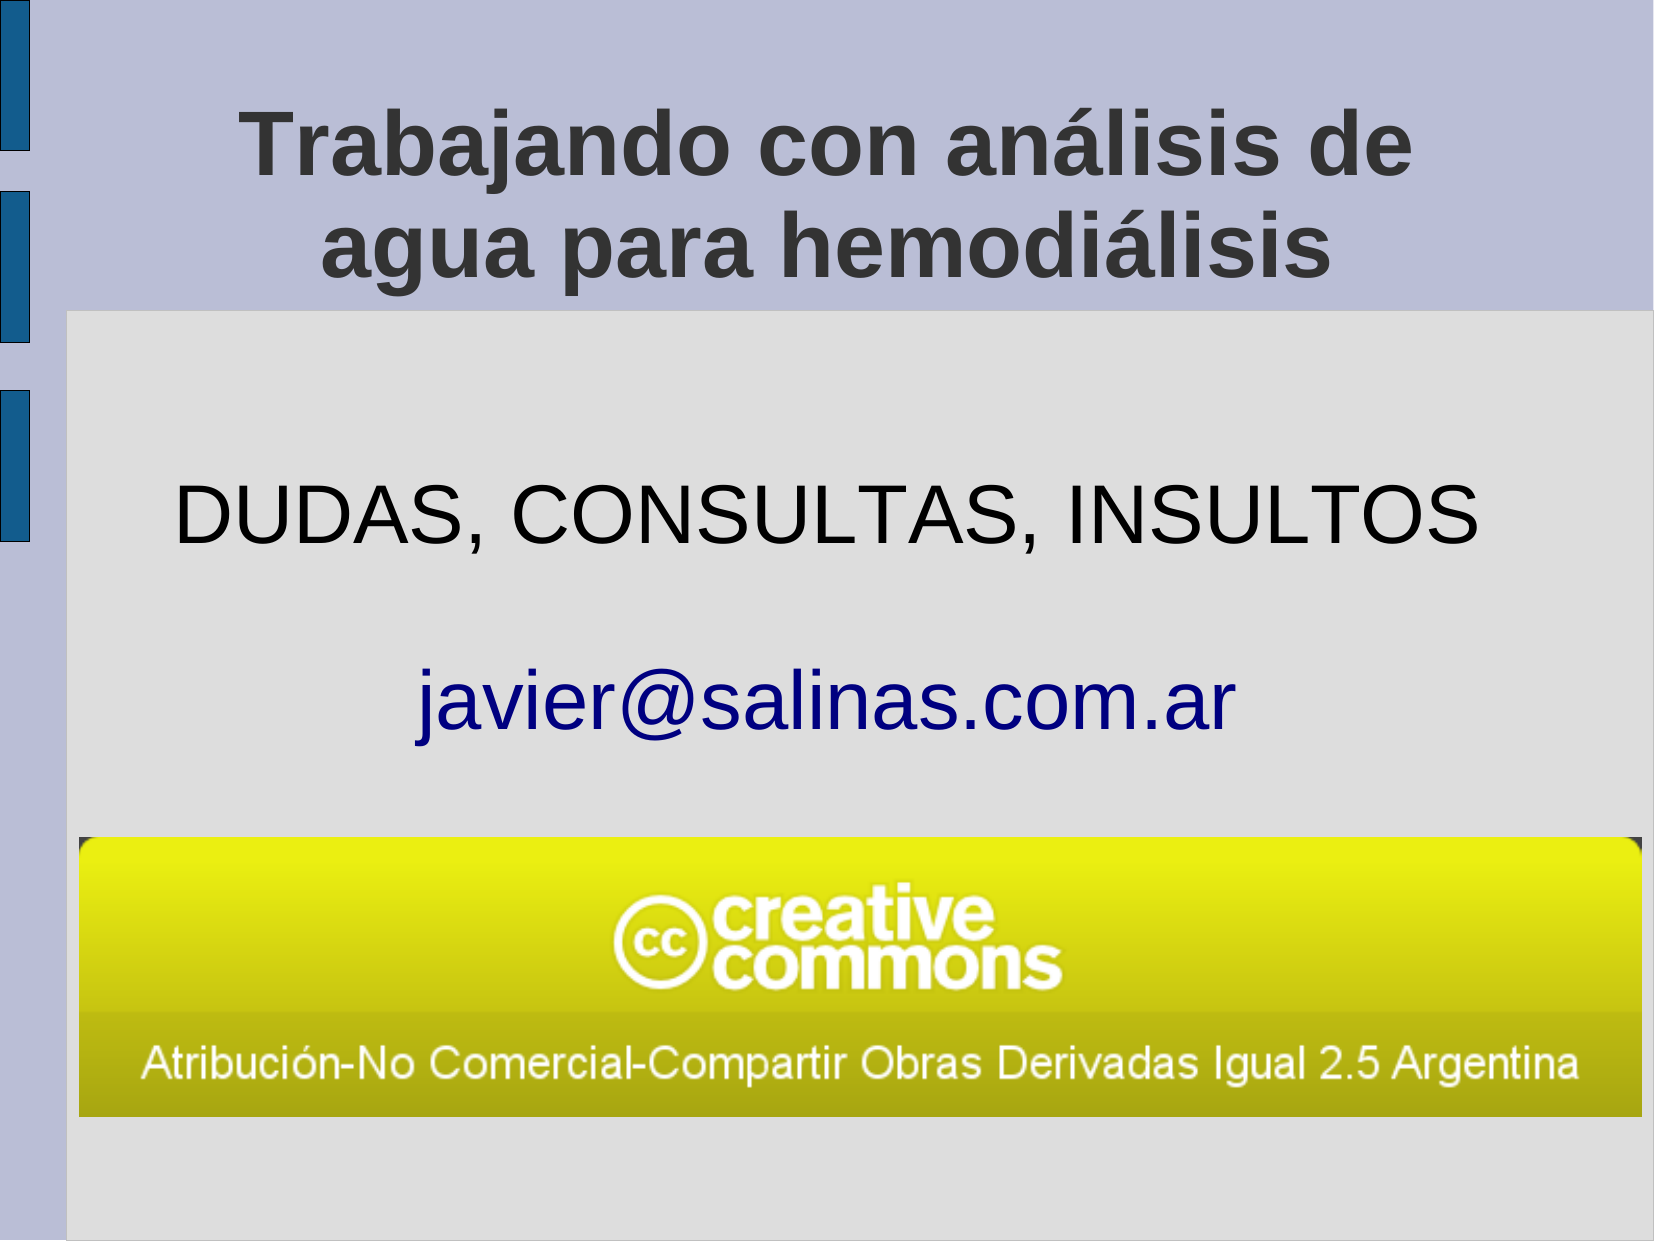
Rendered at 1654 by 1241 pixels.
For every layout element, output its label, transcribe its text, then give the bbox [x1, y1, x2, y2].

picture [79, 837, 1642, 1117]
subtitle DUDAS, CONSULTAS, INSULTOS javier@salinas.com.ar [121, 344, 1534, 798]
title Trabajando con análisis de agua para hemodiálisis [121, 91, 1534, 299]
